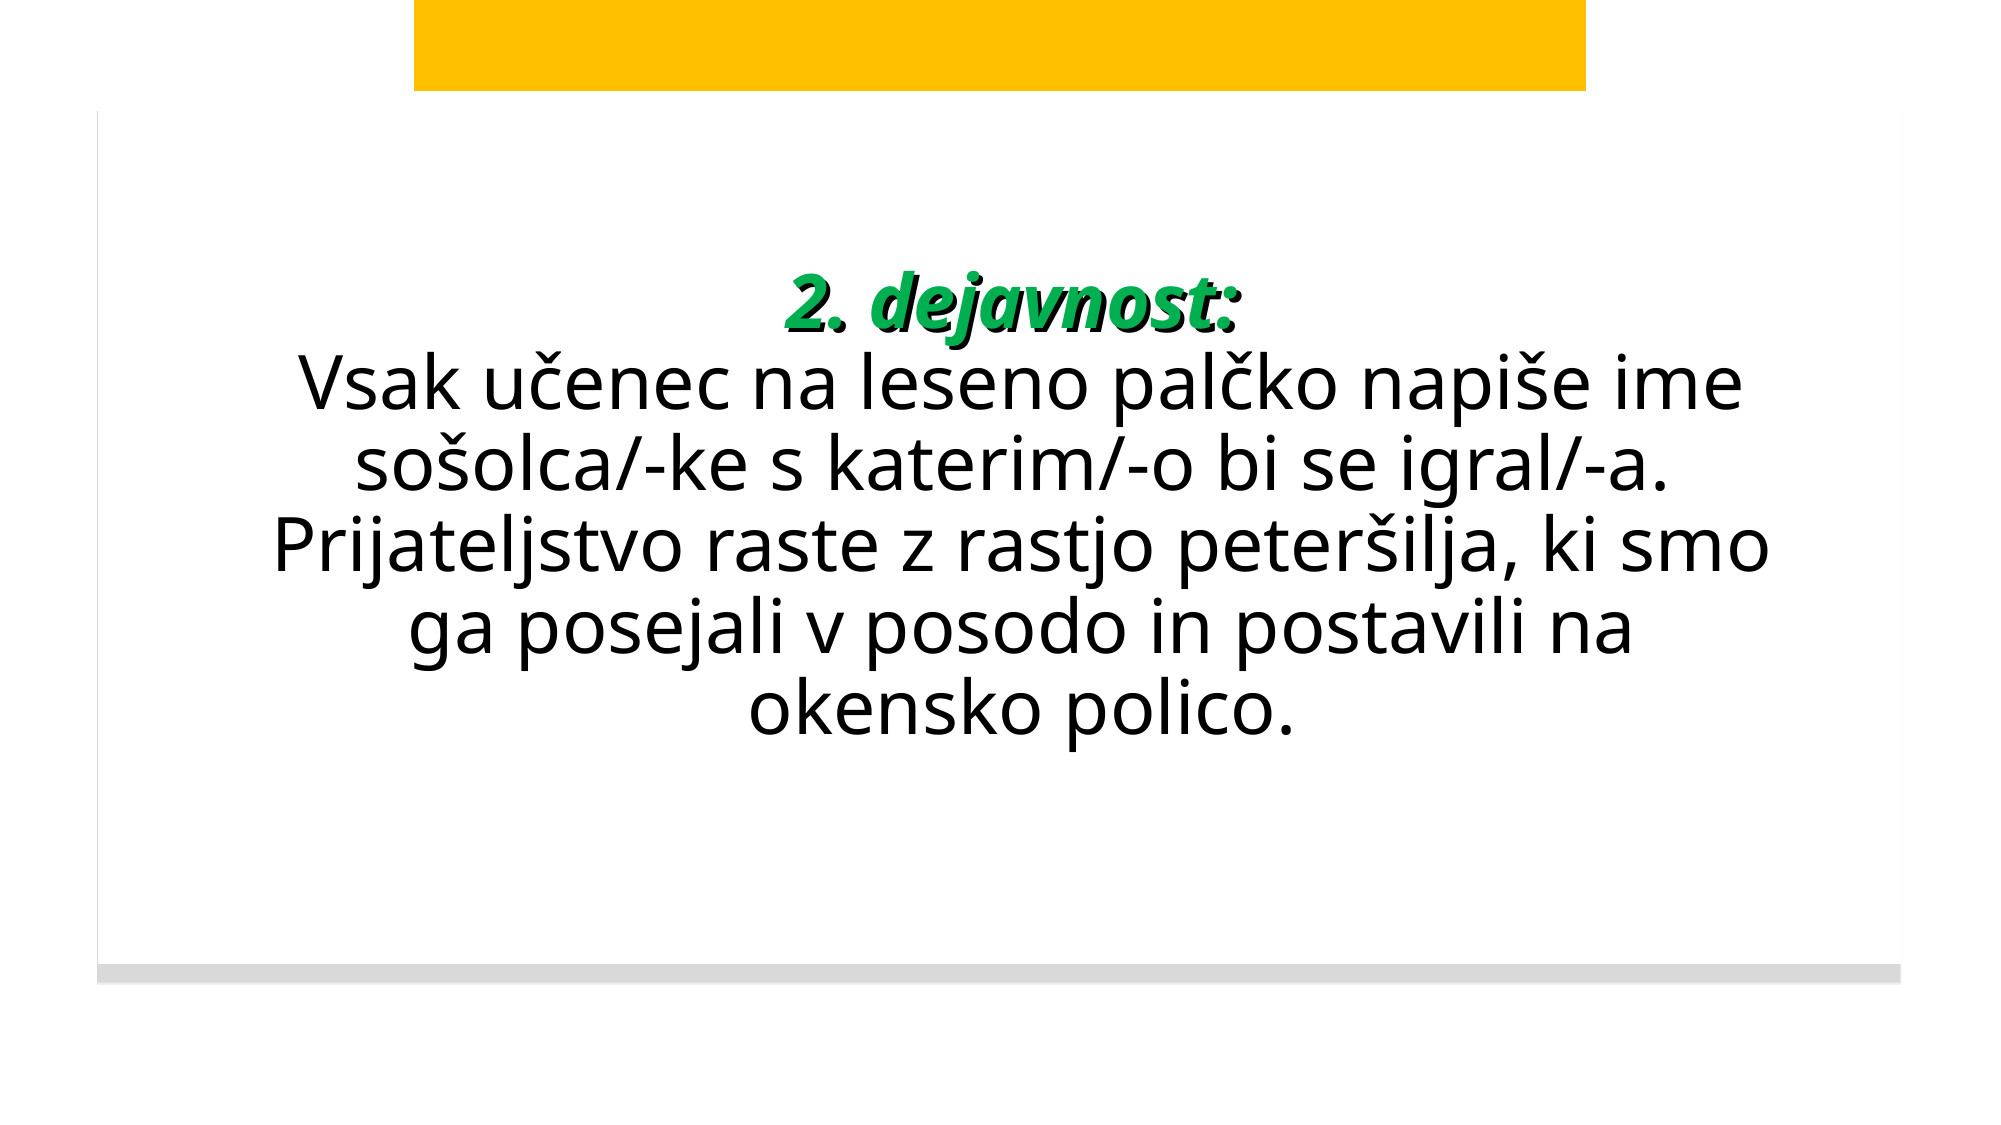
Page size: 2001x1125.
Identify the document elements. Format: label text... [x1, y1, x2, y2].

text_box [0, 0, 2000, 1125]
title 2. dejavnost: Vsak učenec na leseno palčko napiše ime sošolca/-ke s katerim/-o bi se igral/-a. Prijateljstvo raste z rastjo peteršilja, ki smo ga posejali v posodo in postavili na okensko polico. [249, 202, 1795, 758]
